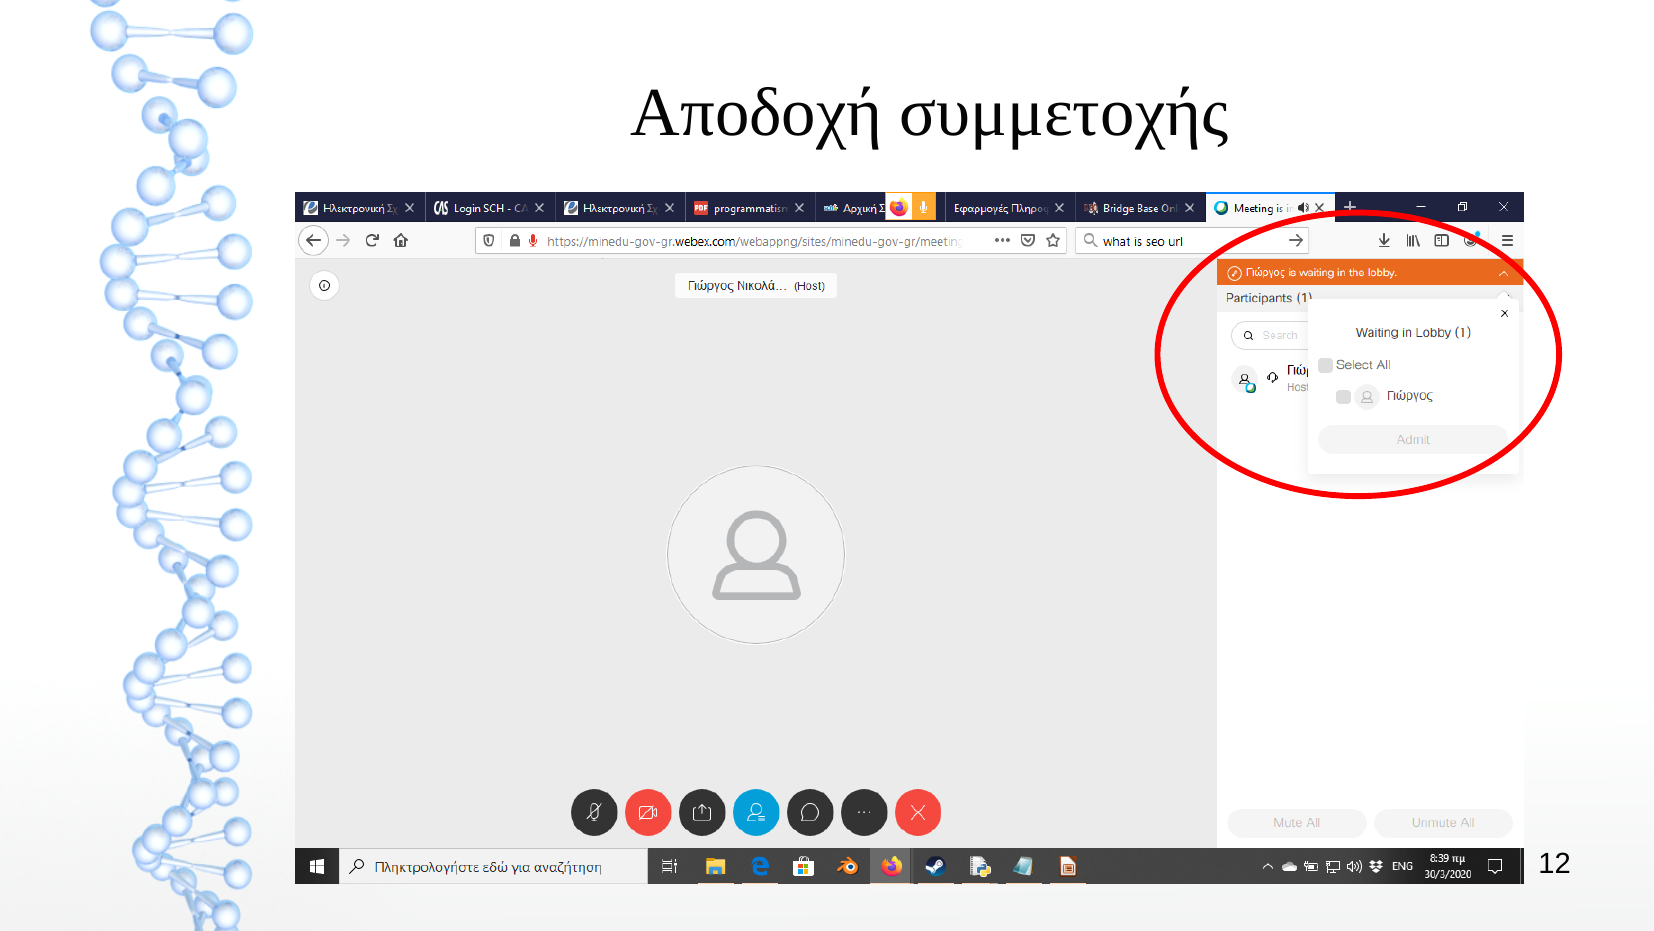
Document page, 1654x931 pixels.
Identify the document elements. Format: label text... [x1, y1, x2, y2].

picture [0, 0, 1654, 931]
title Αποδοχή συμμετοχής [265, 35, 1595, 189]
